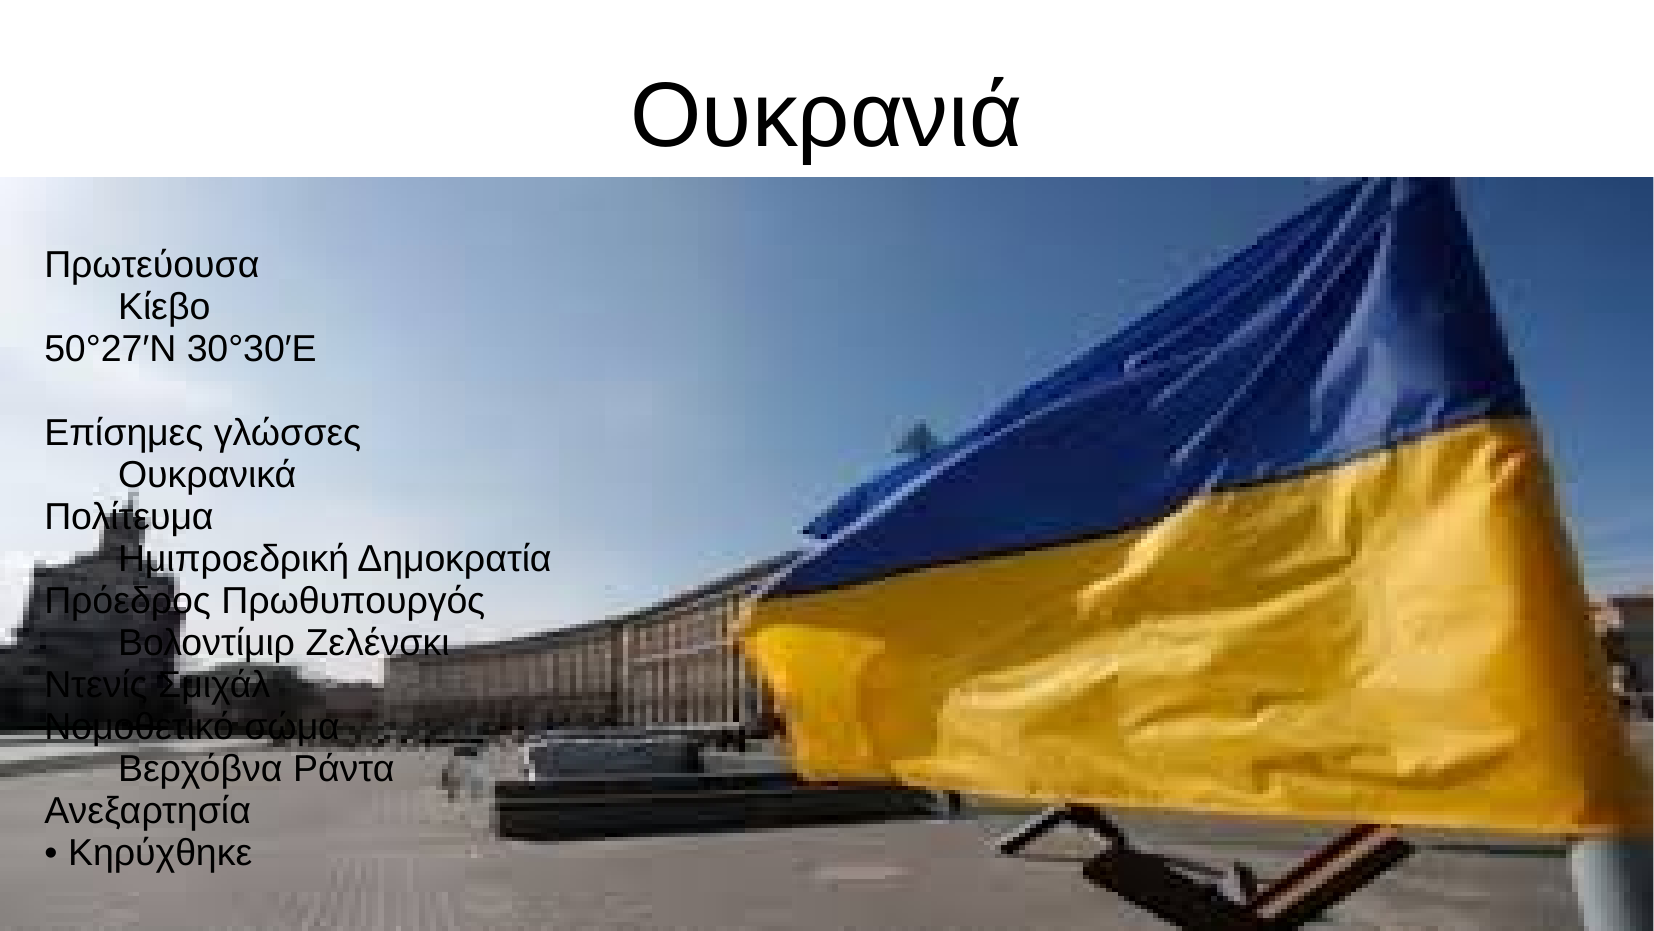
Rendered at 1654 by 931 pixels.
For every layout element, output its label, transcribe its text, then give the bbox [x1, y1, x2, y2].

text_box Πρωτεύουσα Κίεβο 50°27′N 30°30′E Επίσημες γλώσσες Ουκρανικά Πολίτευμα Ημιπροεδρική Δημοκρατία Πρόεδρος Πρωθυπουργός Βολοντίμιρ Ζελένσκι Ντενίς Σμιχάλ Νομοθετικό σώμα Βερχόβνα Ράντα Ανεξαρτησία • Κηρύχθηκε [29, 236, 598, 931]
picture [0, 177, 1654, 931]
title Ουκρανιά [82, 37, 1571, 177]
